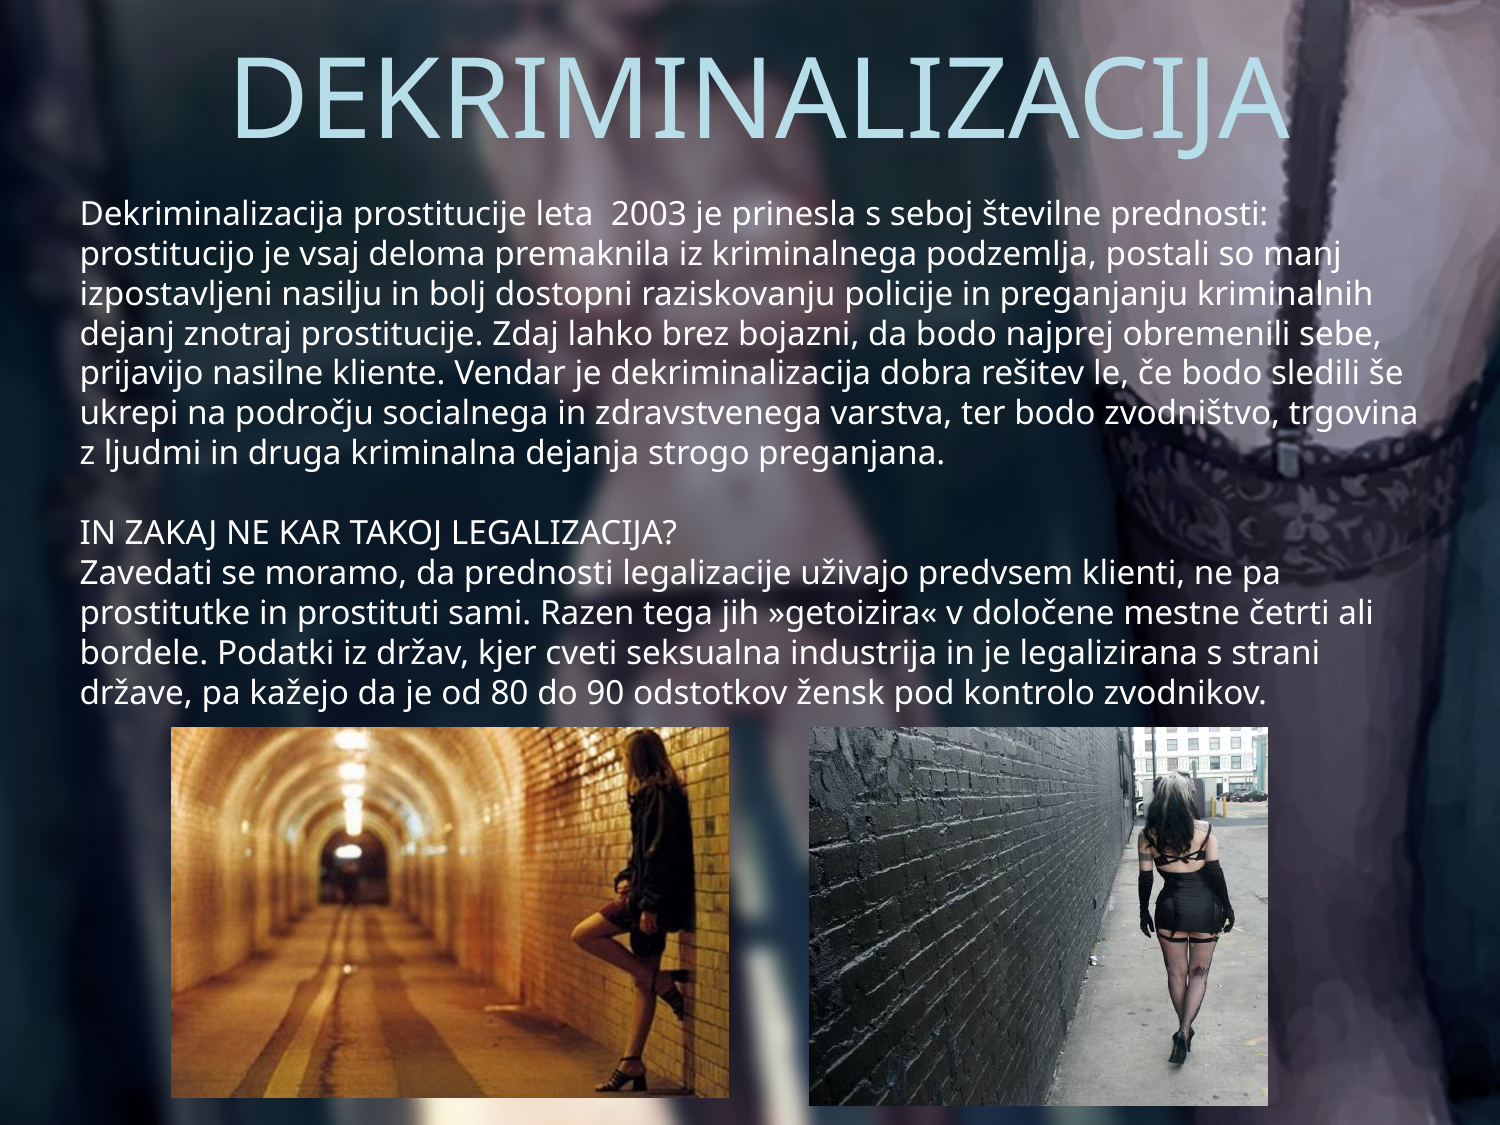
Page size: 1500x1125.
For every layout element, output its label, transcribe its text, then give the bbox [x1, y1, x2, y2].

picture [0, 0, 1500, 1125]
text_box Dekriminalizacija prostitucije leta 2003 je prinesla s seboj številne prednosti: prostitucijo je vsaj deloma premaknila iz kriminalnega podzemlja, postali so manj izpostavljeni nasilju in bolj dostopni raziskovanju policije in preganjanju kriminalnih dejanj znotraj prostitucije. Zdaj lahko brez bojazni, da bodo najprej obremenili sebe, prijavijo nasilne kliente. Vendar je dekriminalizacija dobra rešitev le, če bodo sledili še ukrepi na področju socialnega in zdravstvenega varstva, ter bodo zvodništvo, trgovina z ljudmi in druga kriminalna dejanja strogo preganjana. IN ZAKAJ NE KAR TAKOJ LEGALIZACIJA? Zavedati se moramo, da prednosti legalizacije uživajo predvsem klienti, ne pa prostitutke in prostituti sami. Razen tega jih »getoizira« v določene mestne četrti ali bordele. Podatki iz držav, kjer cveti seksualna industrija in je legalizirana s strani države, pa kažejo da je od 80 do 90 odstotkov žensk pod kontrolo zvodnikov. [64, 184, 1459, 719]
text_box DEKRIMINALIZACIJA [212, 18, 1306, 169]
